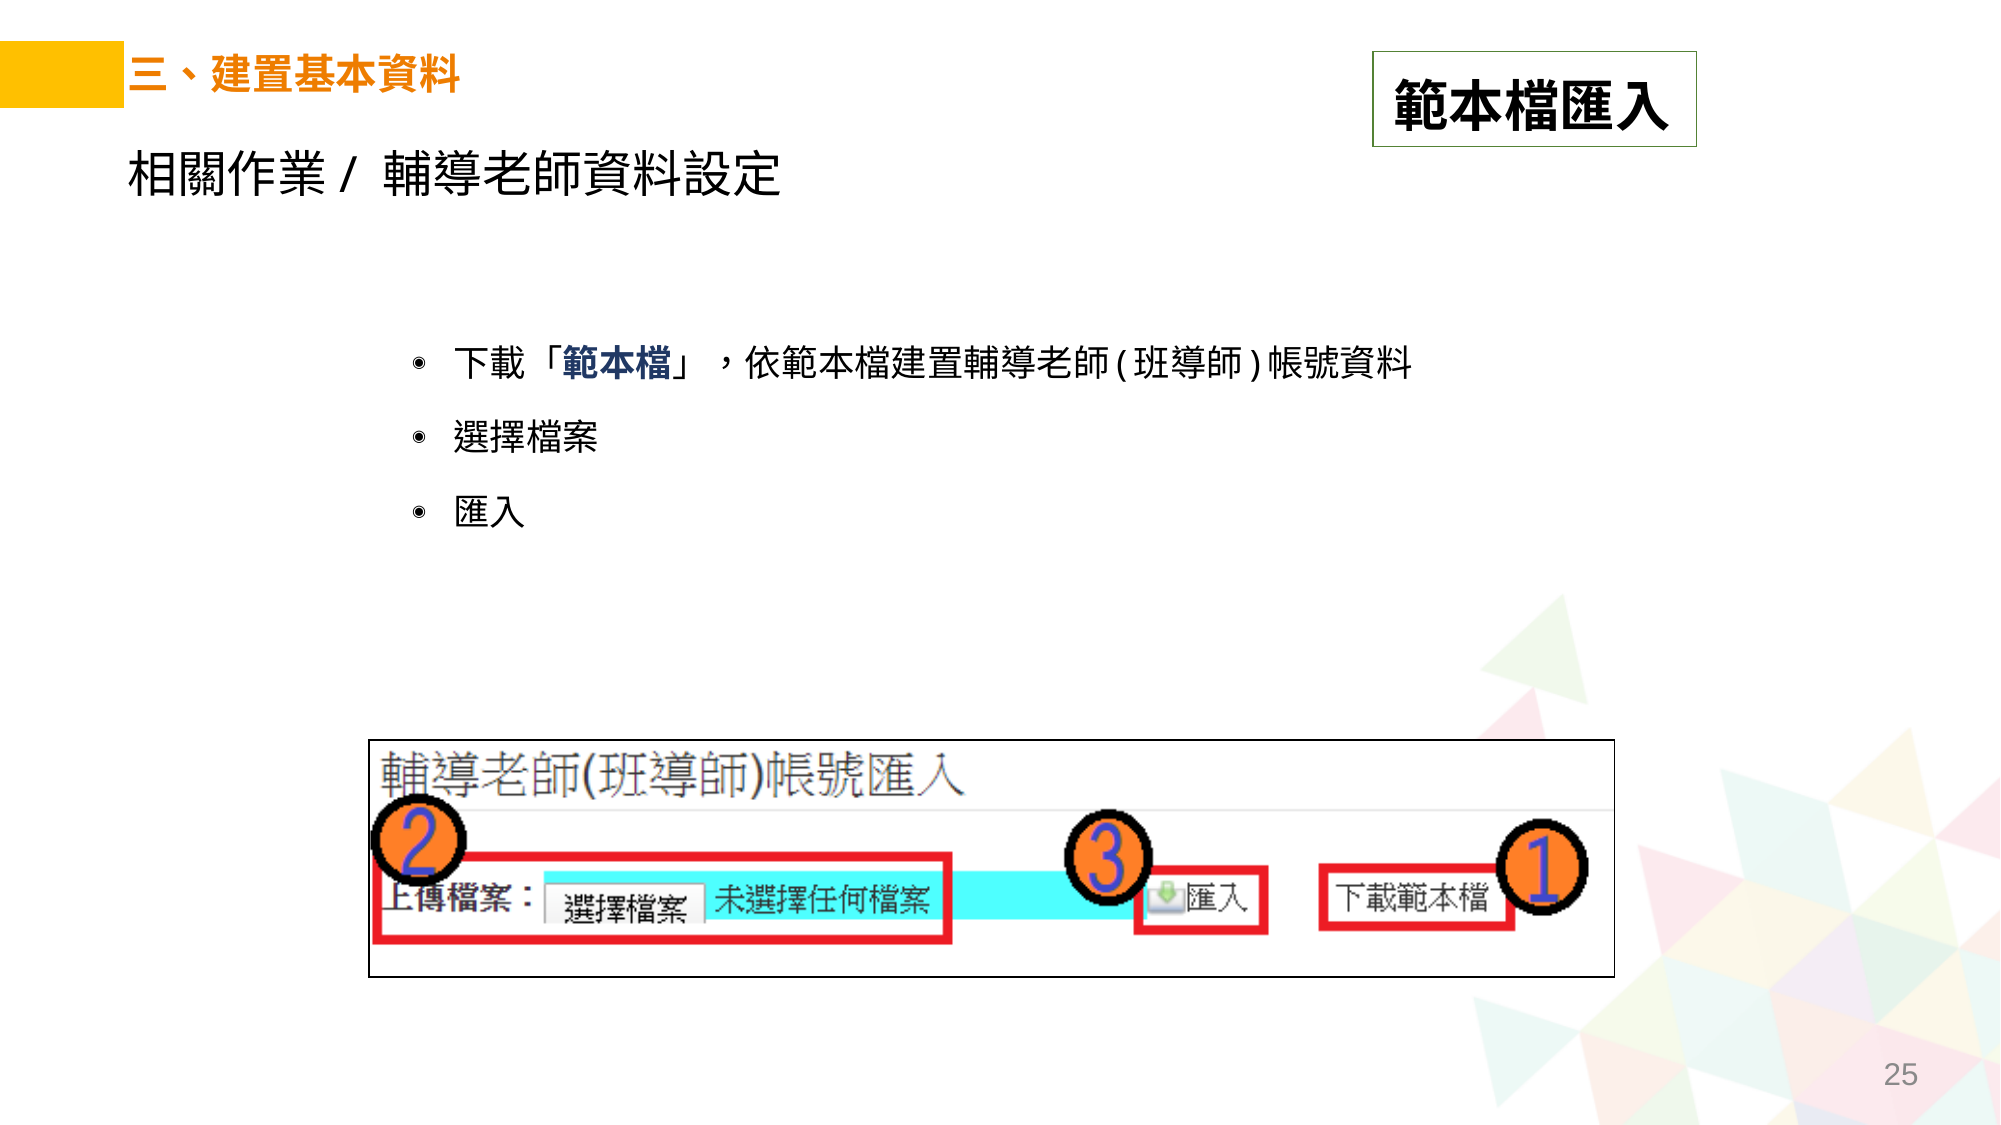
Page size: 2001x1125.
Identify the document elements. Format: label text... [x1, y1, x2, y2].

list 下載「範本檔」，依範本檔建置輔導老師(班導師)帳號資料 選擇檔案 匯入 [369, 302, 1580, 548]
text_box 範本檔匯入 [1373, 51, 1697, 147]
text_box [0, 41, 124, 108]
text_box 三、建置基本資料 [112, 40, 538, 107]
text_box 相關作業/ 輔導老師資料設定 [112, 135, 782, 212]
picture [369, 740, 1614, 977]
text_box 25 [1868, 1038, 1989, 1125]
